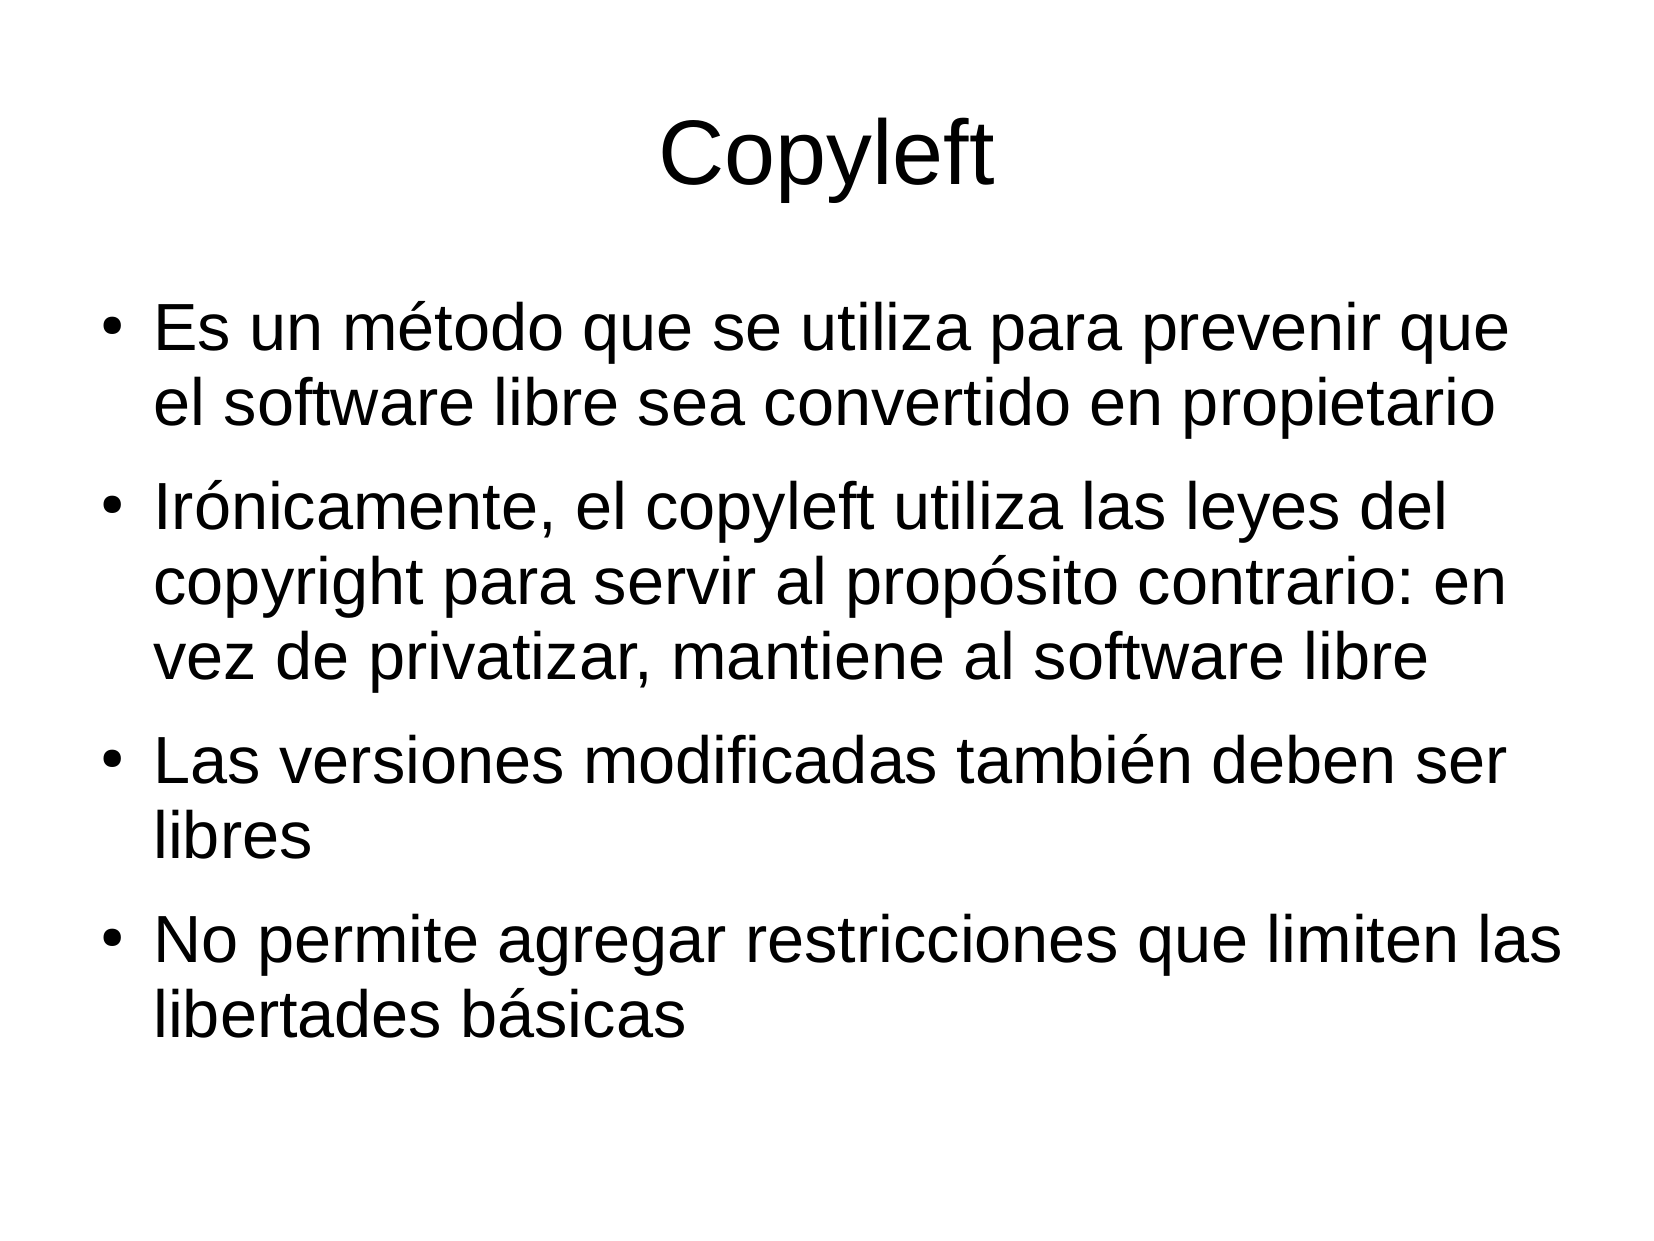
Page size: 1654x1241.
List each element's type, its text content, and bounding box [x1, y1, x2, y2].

list Es un método que se utiliza para prevenir que el software libre sea convertido en propietario Irónicamente, el copyleft utiliza las leyes del copyright para servir al propósito contrario: en vez de privatizar, mantiene al software libre Las versiones modificadas también deben ser libres No permite agregar restricciones que limiten las libertades básicas [82, 290, 1571, 1109]
title Copyleft [82, 49, 1571, 257]
